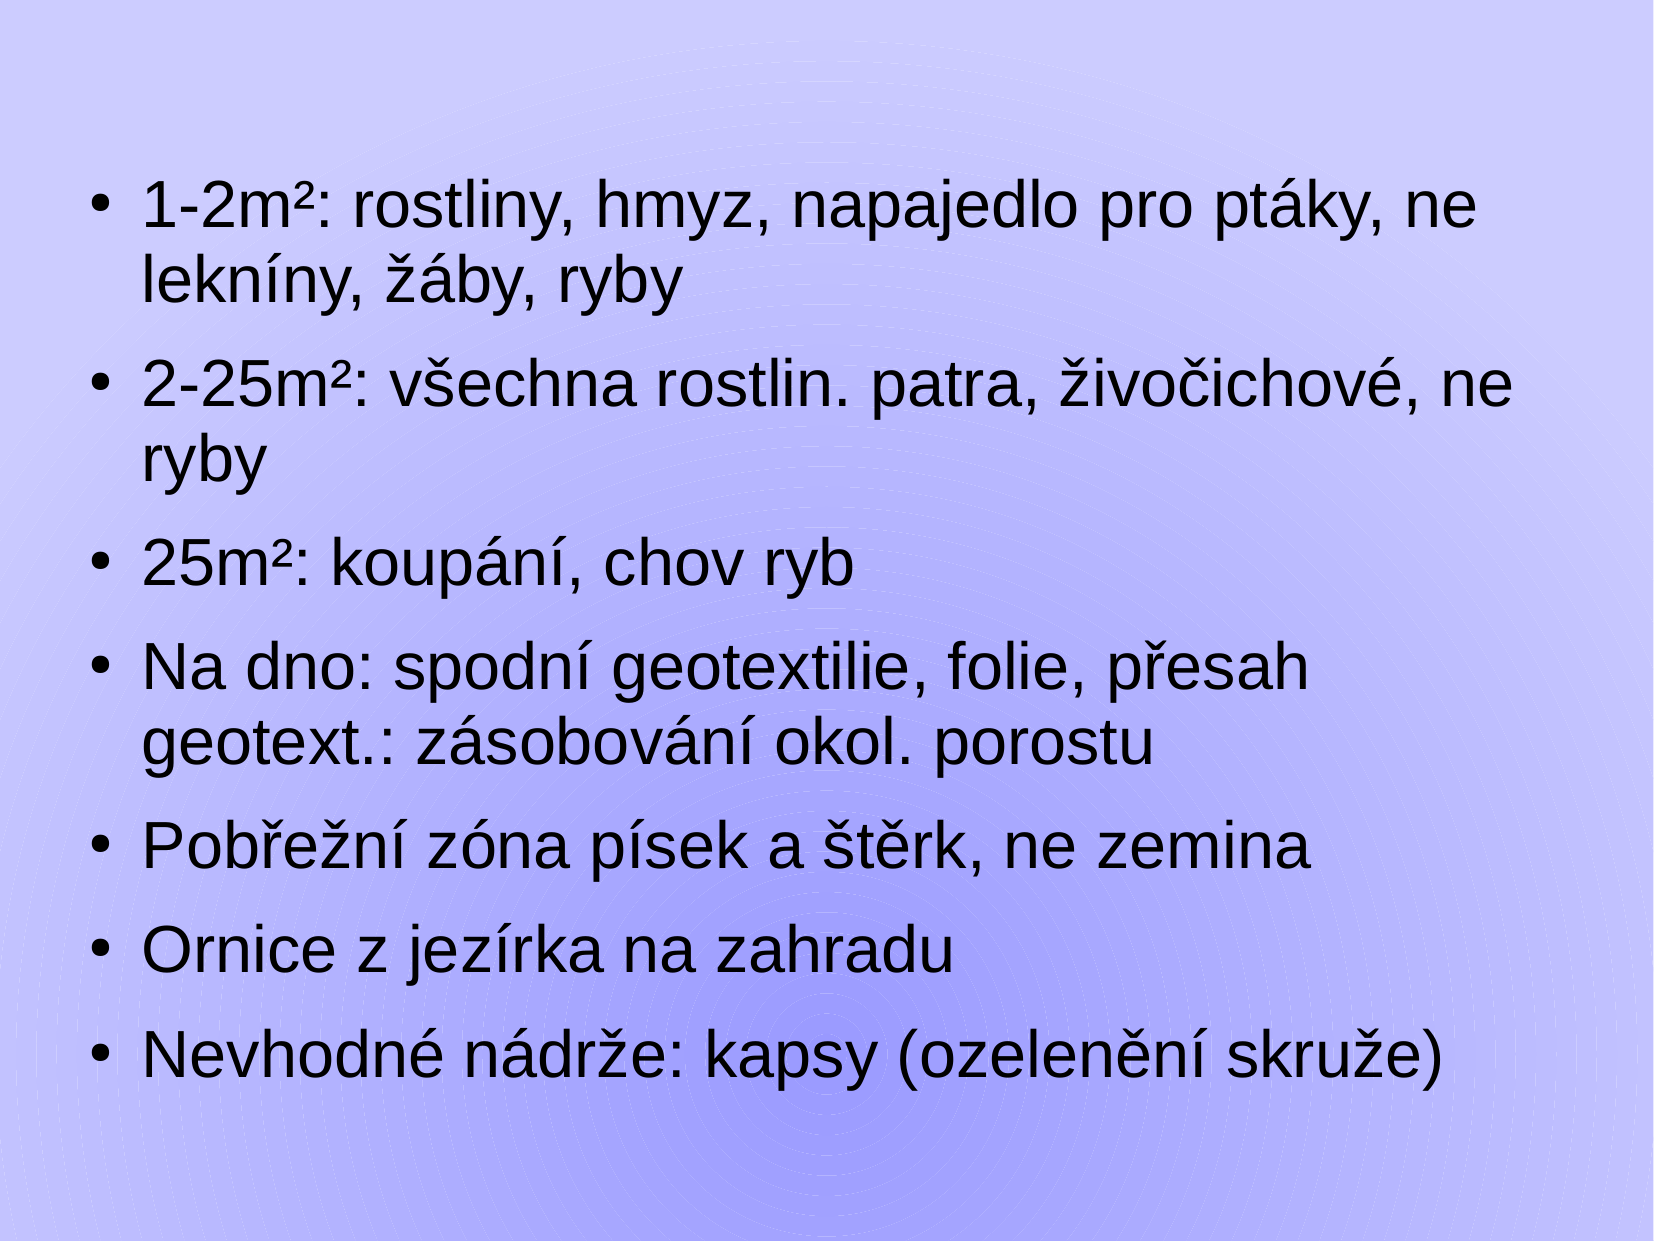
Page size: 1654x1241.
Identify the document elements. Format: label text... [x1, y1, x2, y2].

list 1-2m²: rostliny, hmyz, napajedlo pro ptáky, ne lekníny, žáby, ryby 2-25m²: všechna rostlin. patra, živočichové, ne ryby 25m²: koupání, chov ryb Na dno: spodní geotextilie, folie, přesah geotext.: zásobování okol. porostu Pobřežní zóna písek a štěrk, ne zemina Ornice z jezírka na zahradu Nevhodné nádrže: kapsy (ozelenění skruže) [70, 166, 1571, 1196]
